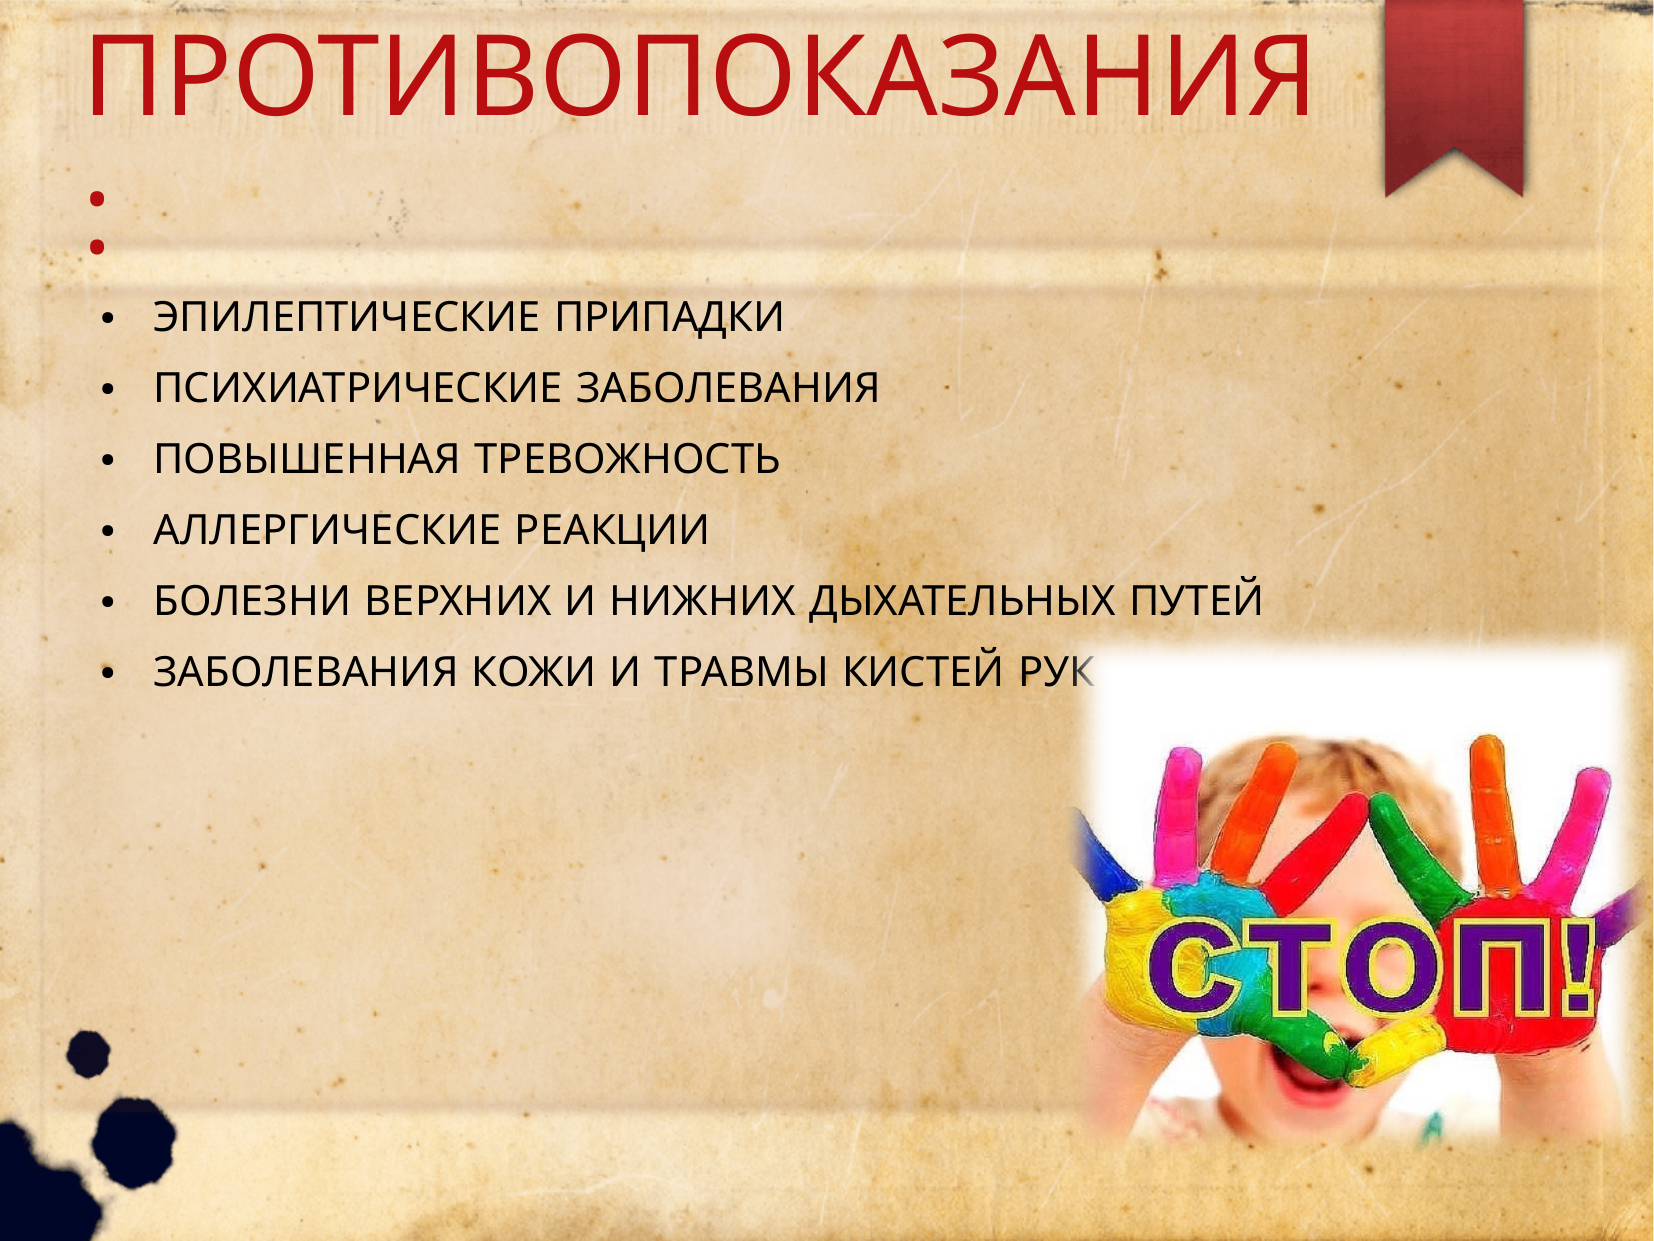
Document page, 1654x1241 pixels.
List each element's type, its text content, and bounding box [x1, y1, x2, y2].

title Противопоказания: [82, 49, 1347, 237]
picture [0, 0, 1654, 1241]
list Эпилептические припадки Психиатрические заболевания Повышенная тревожность Аллергические реакции Болезни верхних и нижних дыхательных путей Заболевания кожи и травмы кистей рук [82, 290, 1538, 1010]
